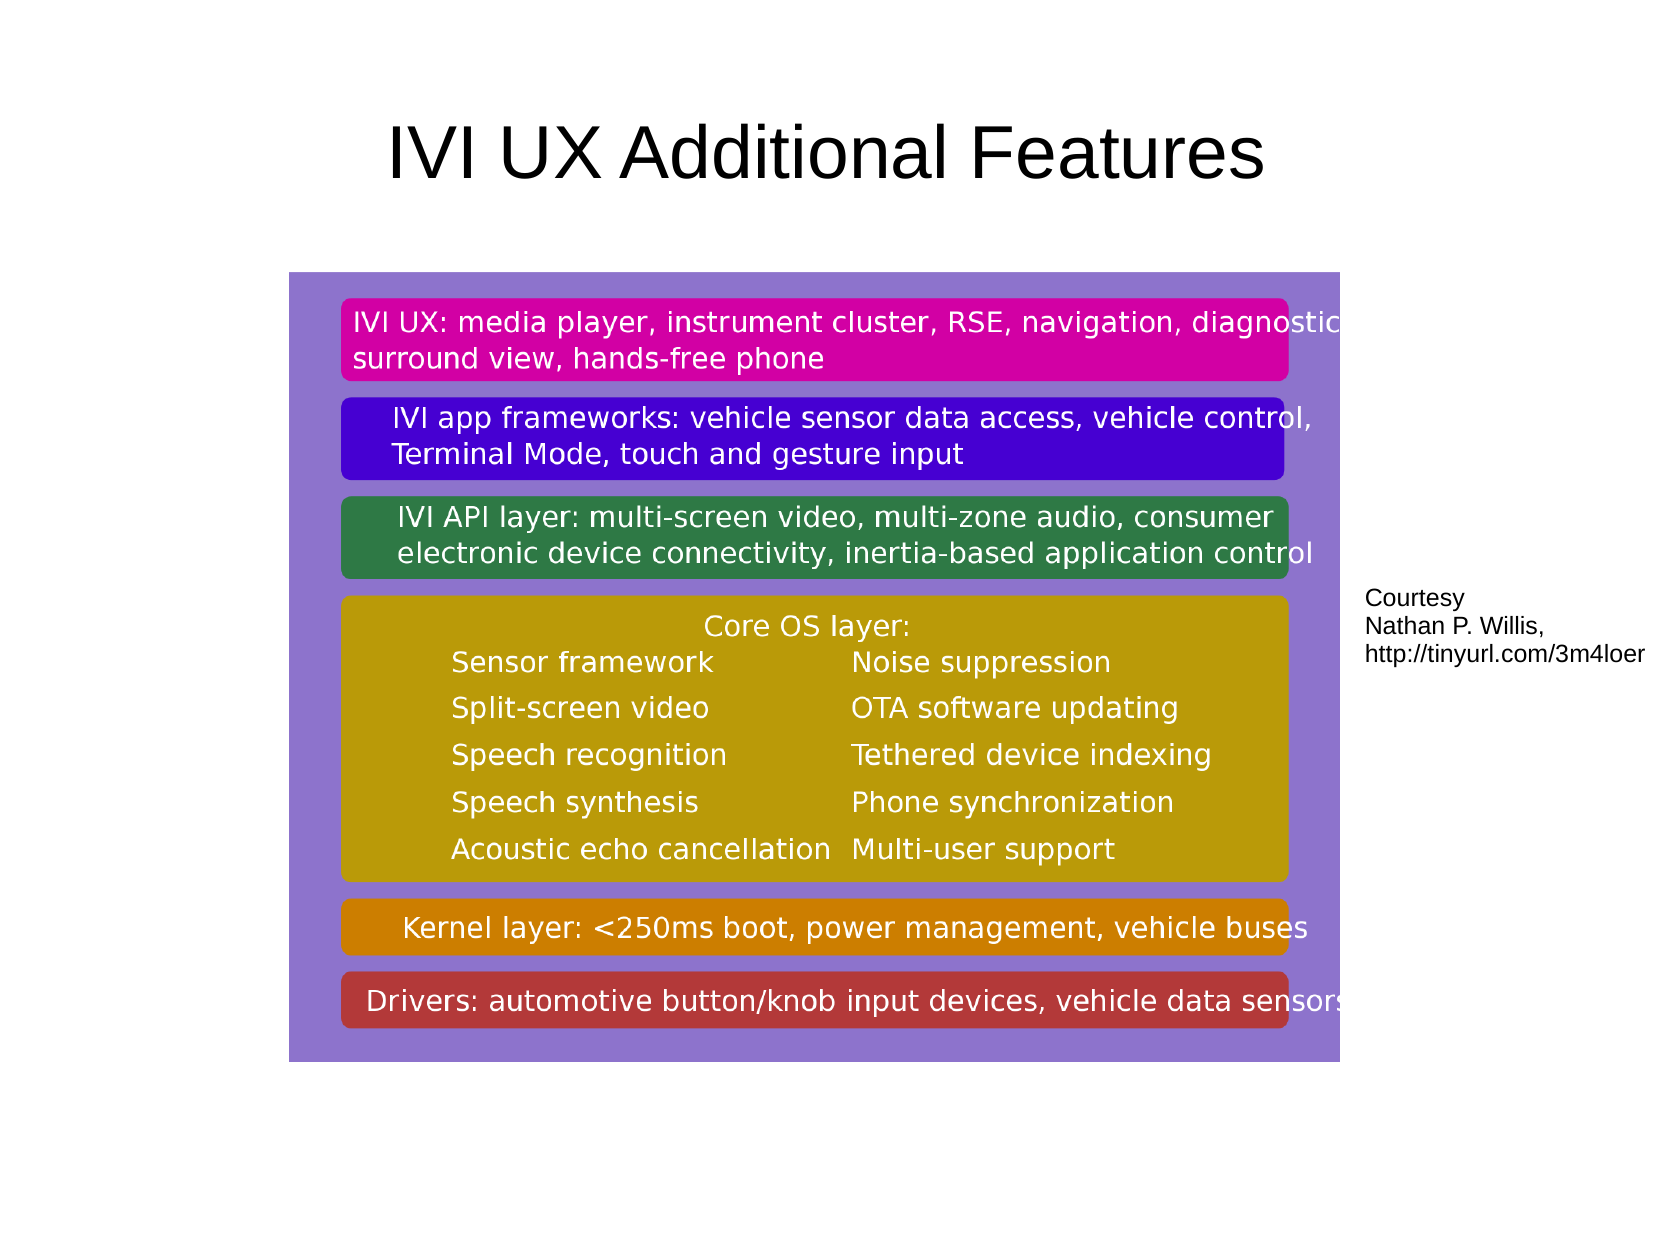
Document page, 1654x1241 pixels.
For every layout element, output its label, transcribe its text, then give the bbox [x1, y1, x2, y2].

picture [289, 272, 1340, 1062]
title IVI UX Additional Features [82, 49, 1571, 257]
text_box Courtesy Nathan P. Willis, http://tinyurl.com/3m4loer [1350, 576, 1654, 676]
